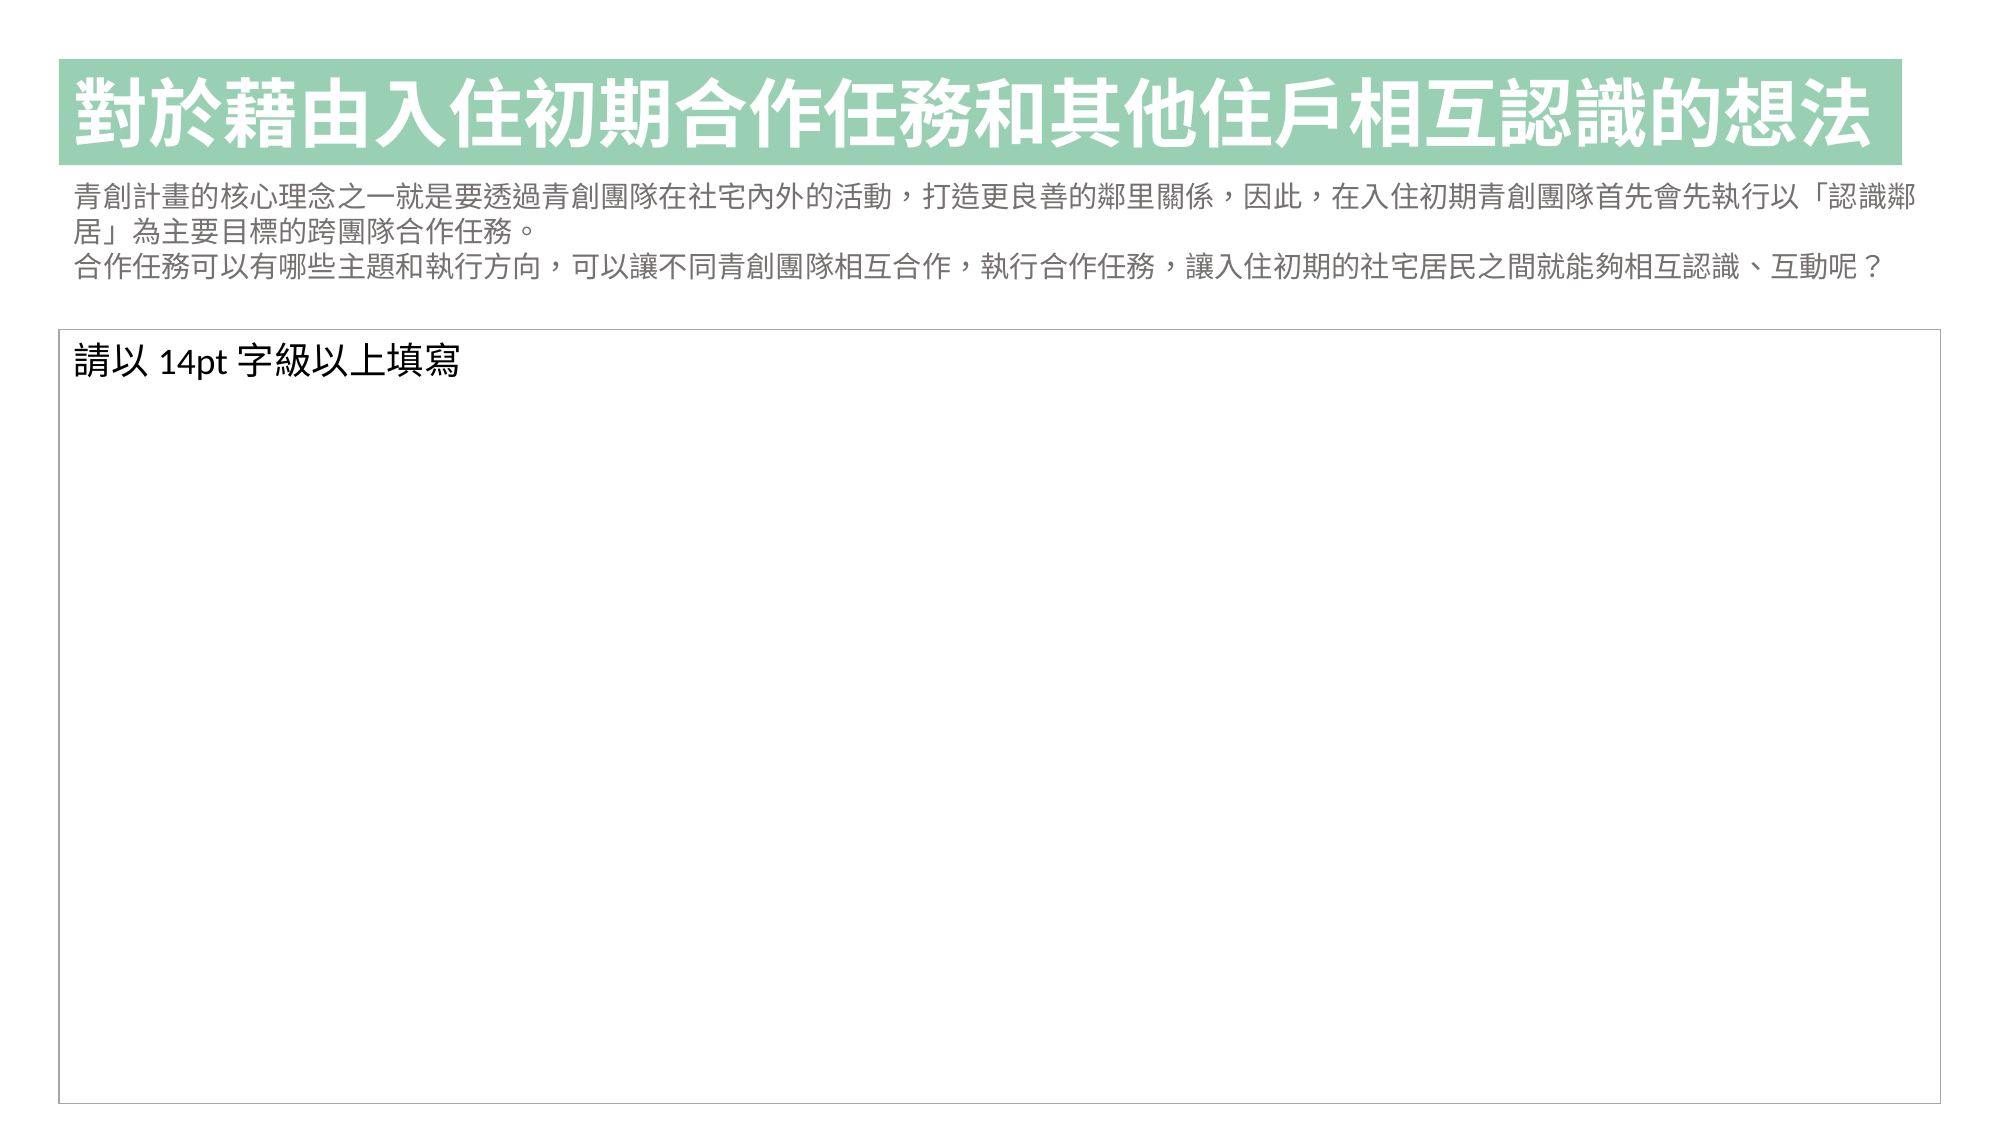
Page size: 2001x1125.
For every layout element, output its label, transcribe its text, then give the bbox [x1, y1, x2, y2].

text_box 請以14pt字級以上填寫 [58, 329, 1941, 1104]
text_box 青創計畫的核心理念之一就是要透過青創團隊在社宅內外的活動，打造更良善的鄰里關係，因此，在入住初期青創團隊首先會先執行以「認識鄰居」為主要目標的跨團隊合作任務。 合作任務可以有哪些主題和執行方向，可以讓不同青創團隊相互合作，執行合作任務，讓入住初期的社宅居民之間就能夠相互認識、互動呢？ [58, 171, 1949, 293]
text_box 對於藉由入住初期合作任務和其他住戶相互認識的想法 [58, 59, 1903, 166]
